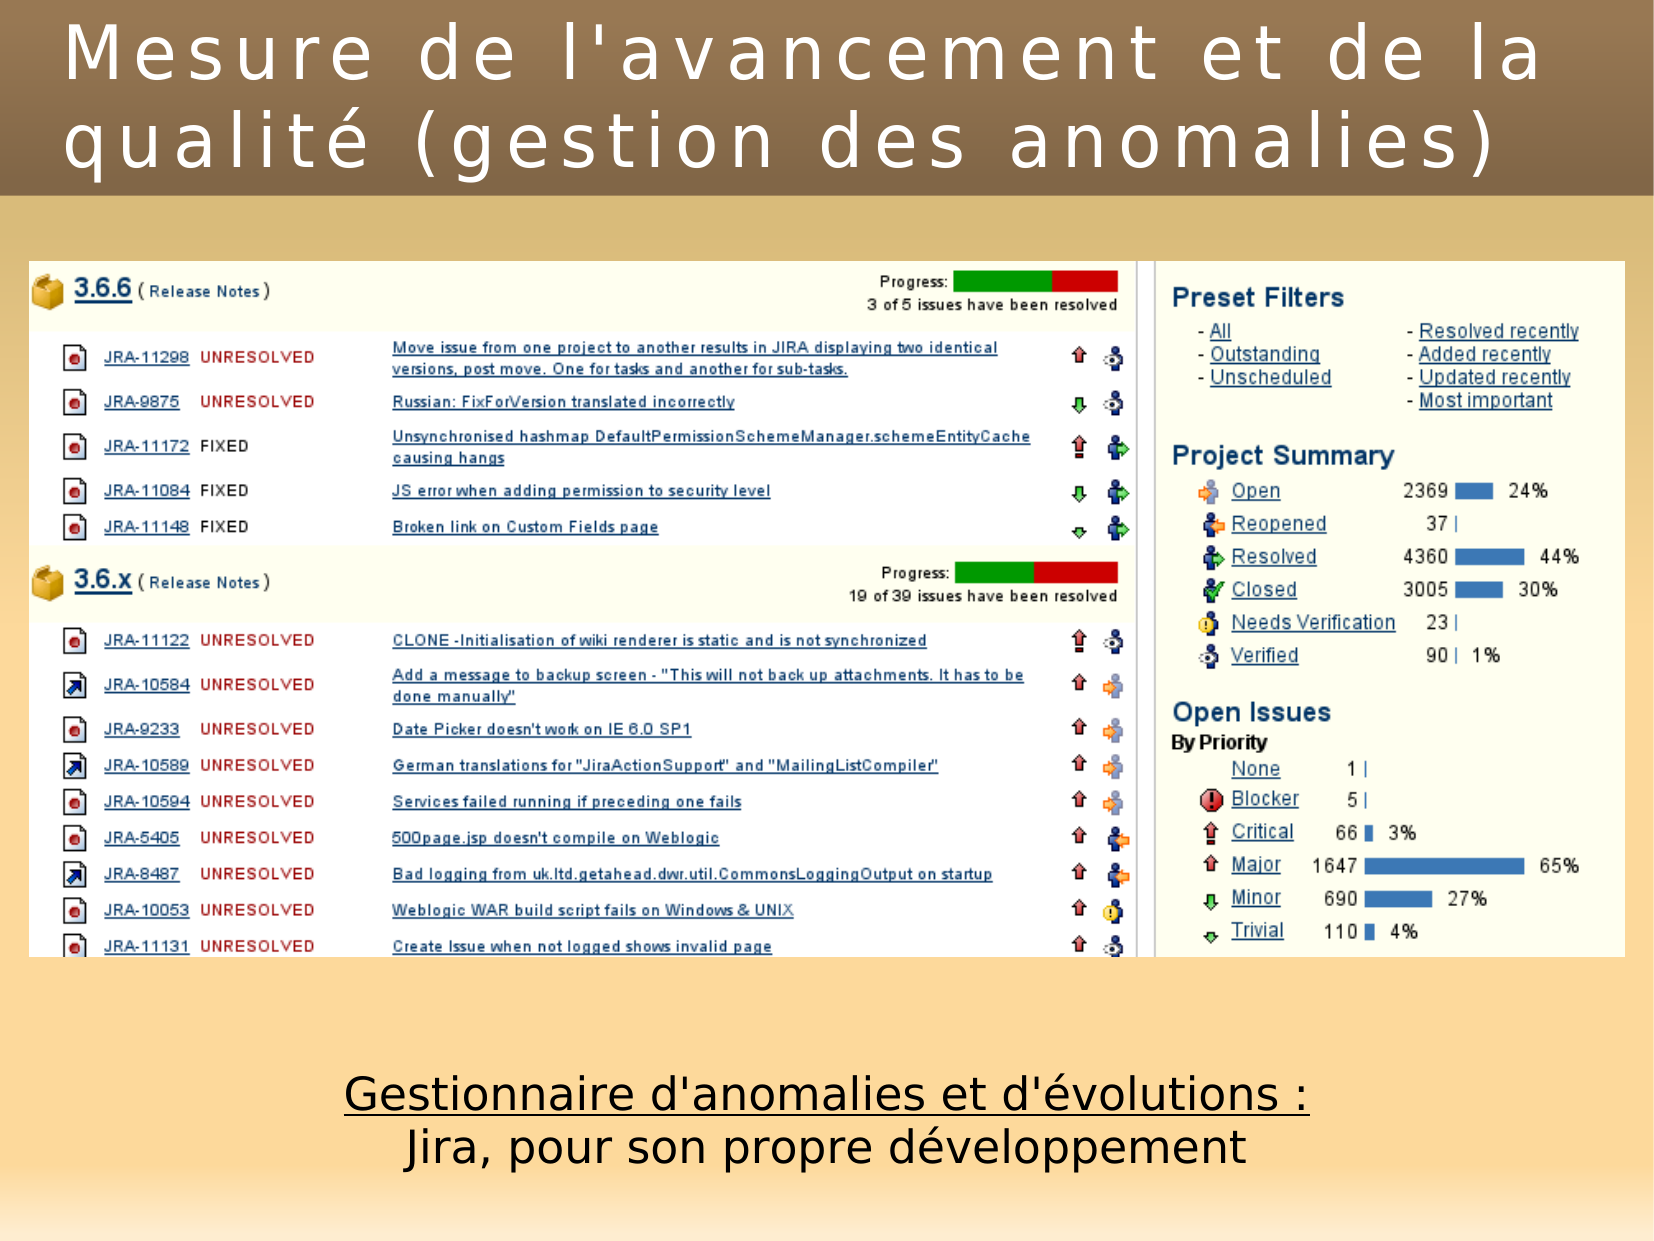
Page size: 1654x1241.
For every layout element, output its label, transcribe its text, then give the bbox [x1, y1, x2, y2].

title Mesure de l'avancement et de la qualité (gestion des anomalies) [62, 10, 1598, 185]
text_box Gestionnaire d'anomalies et d'évolutions : Jira, pour son propre développement [328, 1060, 1325, 1183]
picture [0, 0, 1654, 1241]
